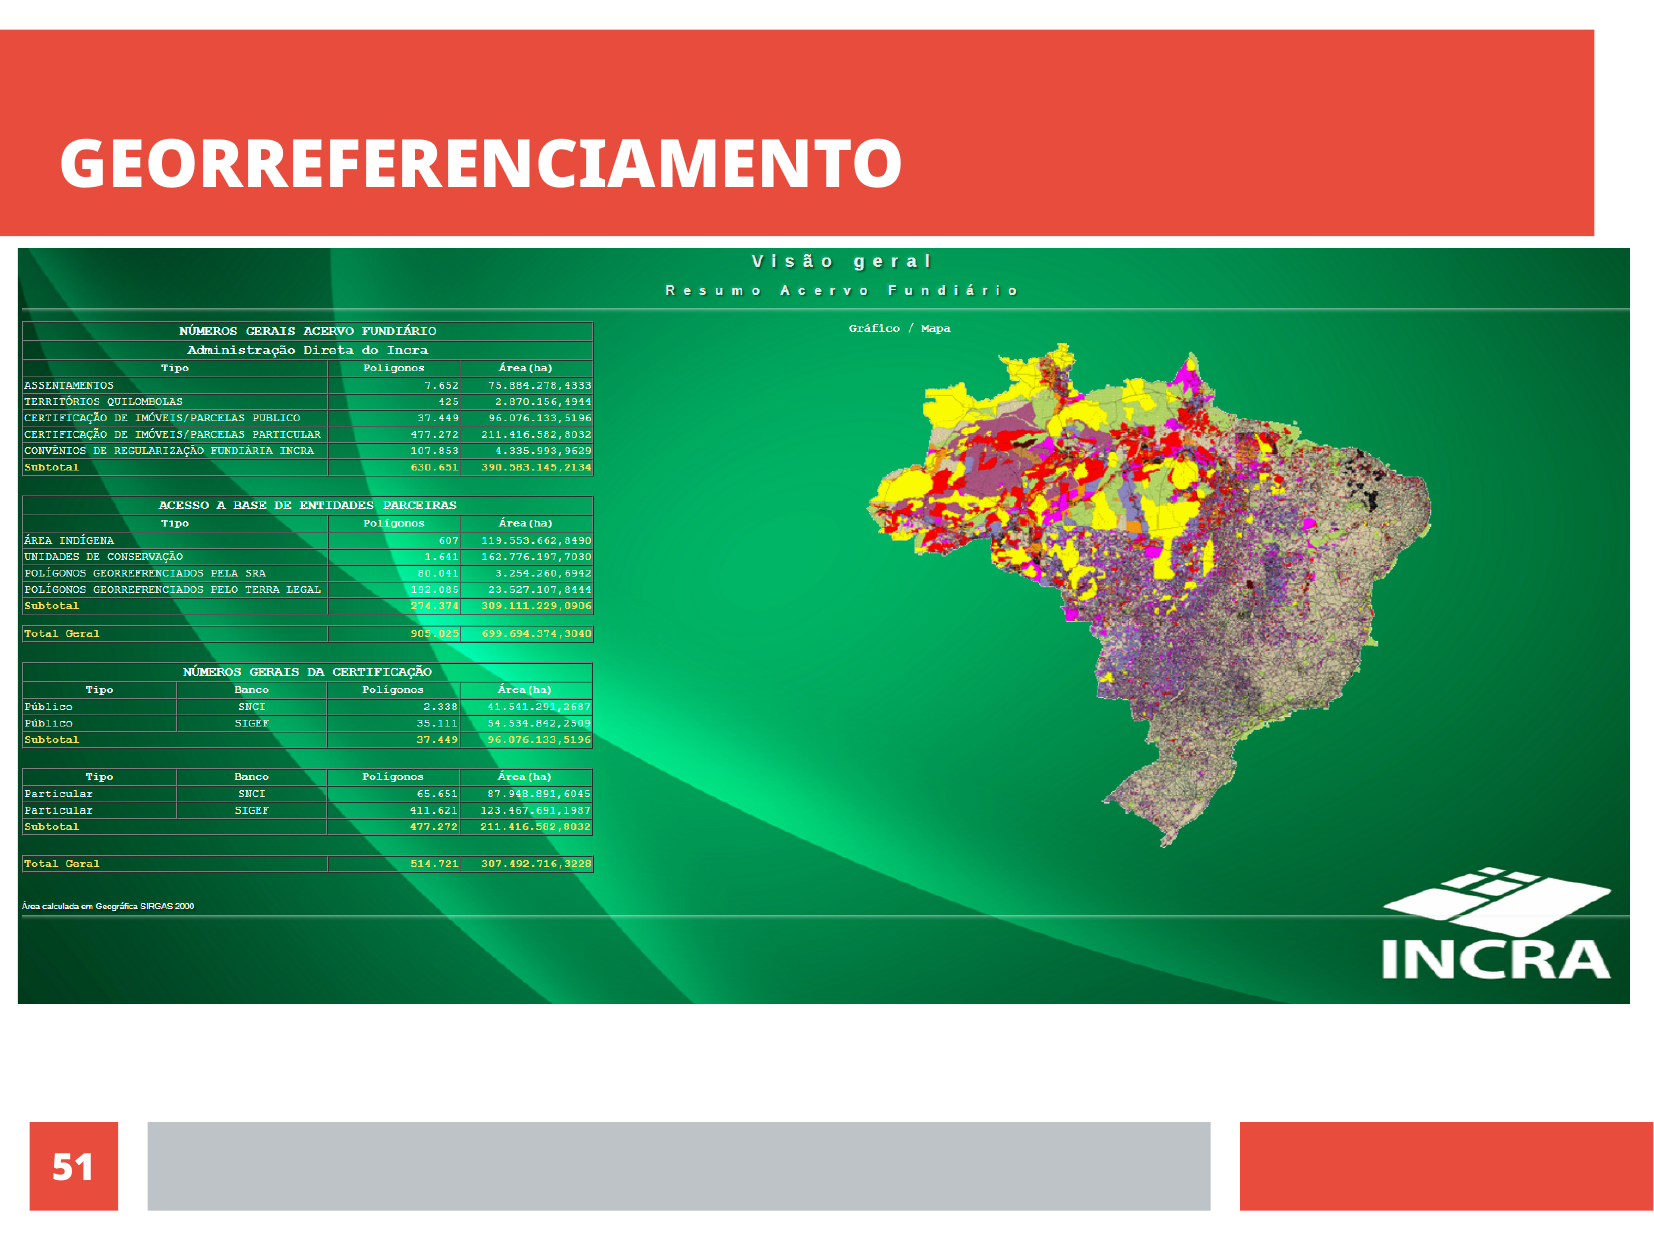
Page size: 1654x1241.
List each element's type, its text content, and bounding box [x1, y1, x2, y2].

title GEORREFERENCIAMENTO [59, 59, 1595, 207]
picture [17, 248, 1630, 1004]
